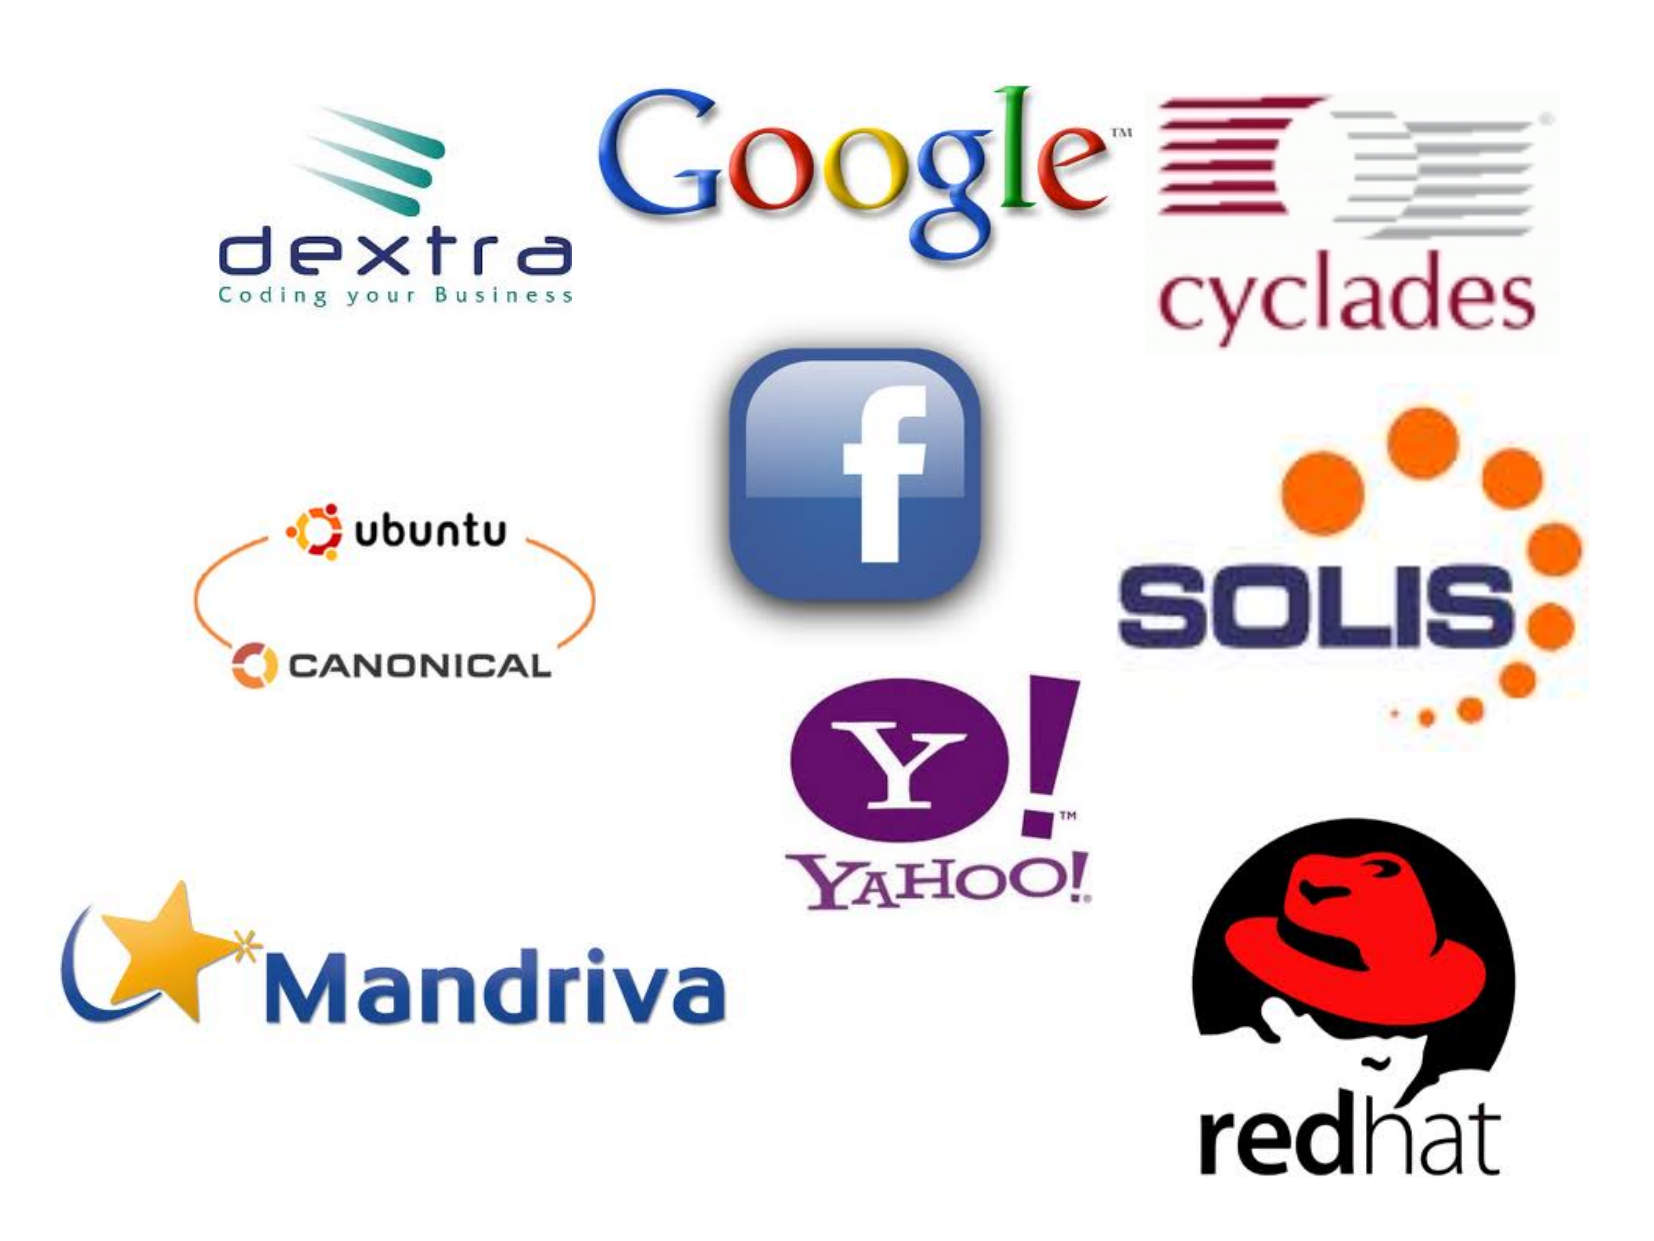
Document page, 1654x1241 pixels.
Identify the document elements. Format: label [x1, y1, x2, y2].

picture [781, 671, 1093, 916]
picture [590, 58, 1135, 286]
picture [1145, 92, 1560, 355]
picture [1185, 813, 1520, 1182]
picture [45, 868, 746, 1044]
picture [159, 465, 632, 727]
picture [1116, 383, 1589, 752]
picture [219, 29, 572, 382]
picture [679, 298, 1031, 650]
